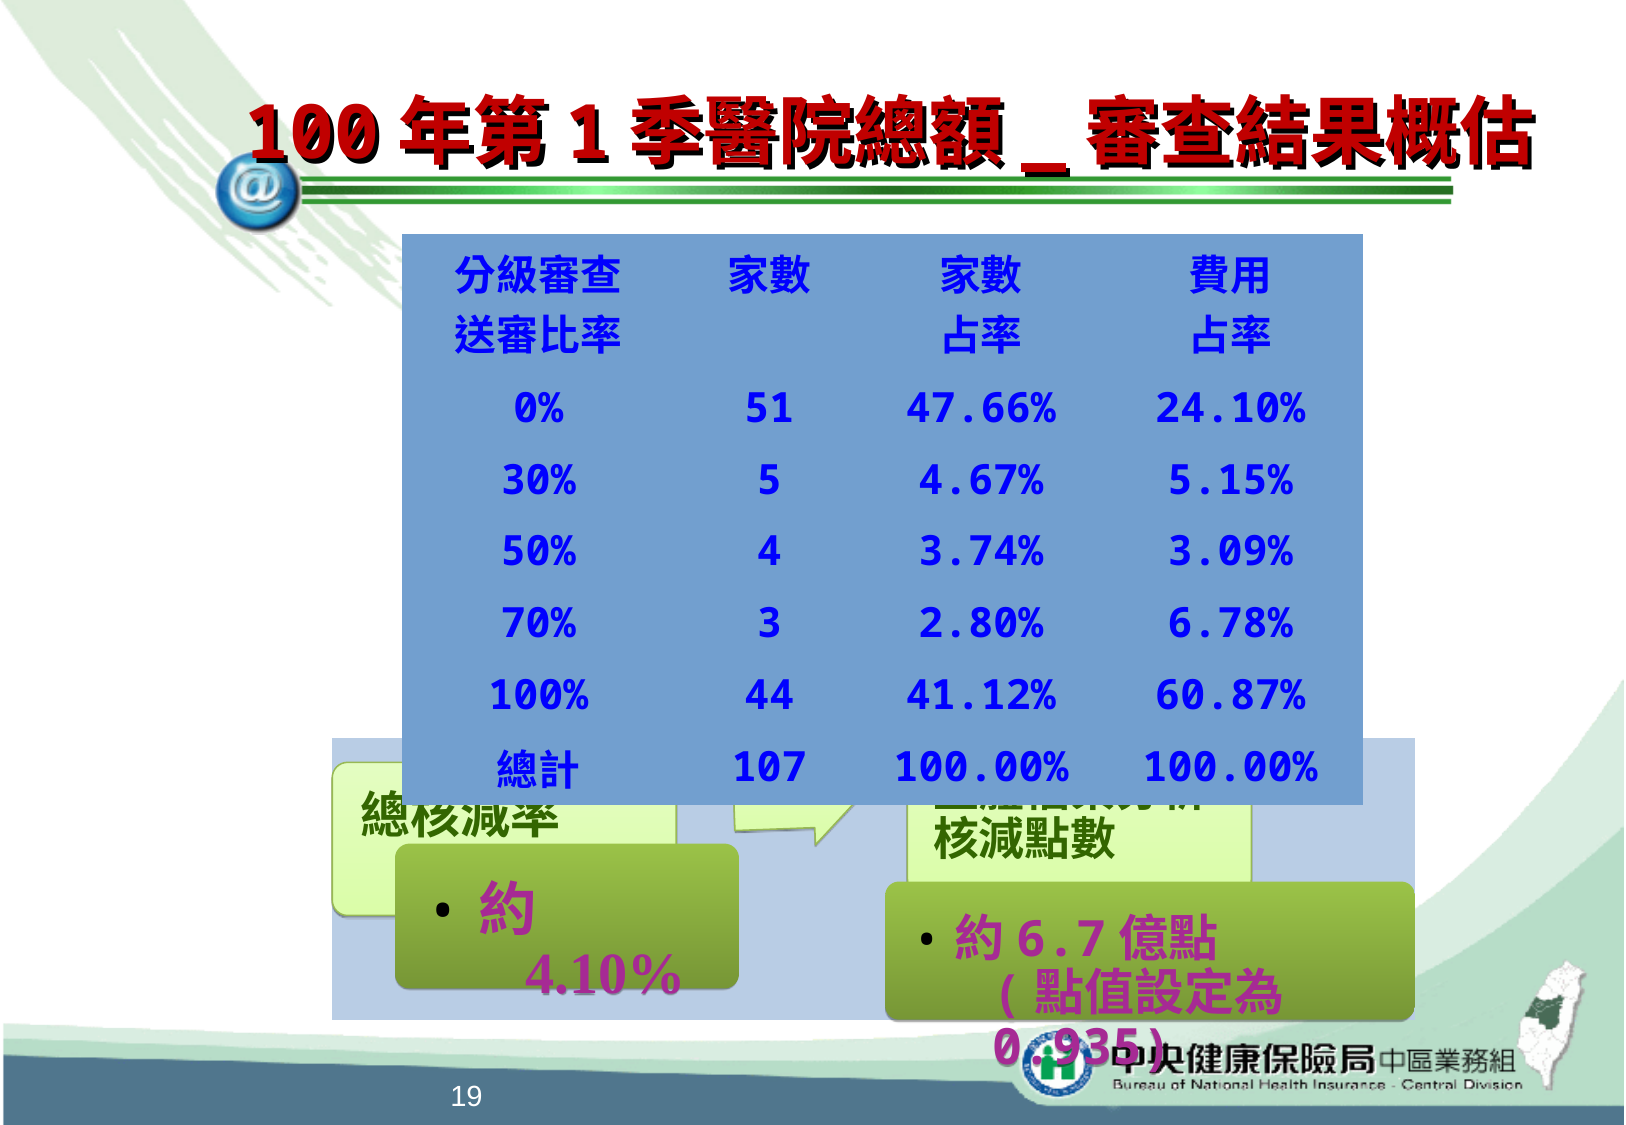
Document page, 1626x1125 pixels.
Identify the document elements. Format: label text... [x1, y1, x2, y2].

text_box [435, 1065, 815, 1125]
table_cell 50% [402, 514, 674, 586]
table_cell 47.66% [865, 370, 1097, 442]
table_cell 70% [402, 586, 674, 657]
table_cell 6.78% [1097, 586, 1363, 657]
table_cell 總計 [402, 729, 674, 805]
table_cell 3.74% [865, 514, 1097, 586]
table_cell 51 [674, 370, 865, 442]
table_cell 60.87% [1097, 657, 1363, 729]
title 100年第1季醫院總額_審查結果概估 [109, 35, 1625, 223]
text_box 約6.7億點 (點值設定為0.935) [885, 881, 1415, 1020]
table_cell 100% [402, 657, 674, 729]
table_header 費用 占率 [1097, 234, 1363, 370]
text_box [1405, 1011, 1415, 1020]
table_cell 2.80% [865, 586, 1097, 657]
table_cell 100.00% [1097, 729, 1363, 805]
table_cell 3.09% [1097, 514, 1363, 586]
table_cell 107 [674, 729, 865, 805]
table_cell 24.10% [1097, 370, 1363, 442]
table_cell 41.12% [865, 657, 1097, 729]
table_header 家數 占率 [865, 234, 1097, 370]
table_cell 4 [674, 514, 865, 586]
table_cell 5.15% [1097, 442, 1363, 514]
text_box 約4.10% [609, 957, 617, 989]
table_cell 0% [402, 370, 674, 442]
table_cell 3 [674, 586, 865, 657]
table_cell 30% [402, 442, 674, 514]
table_cell 4.67% [865, 442, 1097, 514]
text_box 約4.10% [531, 963, 542, 980]
table_header 分級審查 送審比率 [402, 234, 674, 370]
table_header 家數 [674, 234, 865, 370]
text_box 約4.10% [395, 843, 739, 989]
table_cell 100.00% [865, 729, 1097, 805]
text_box [332, 805, 907, 1020]
table_cell 5 [674, 442, 865, 514]
text_box 整體檔案分析 核減點數 [907, 805, 1252, 881]
text_box [332, 738, 402, 773]
text_box [1252, 738, 1415, 890]
text_box 總核減率 [332, 762, 677, 916]
table_cell 44 [674, 657, 865, 729]
